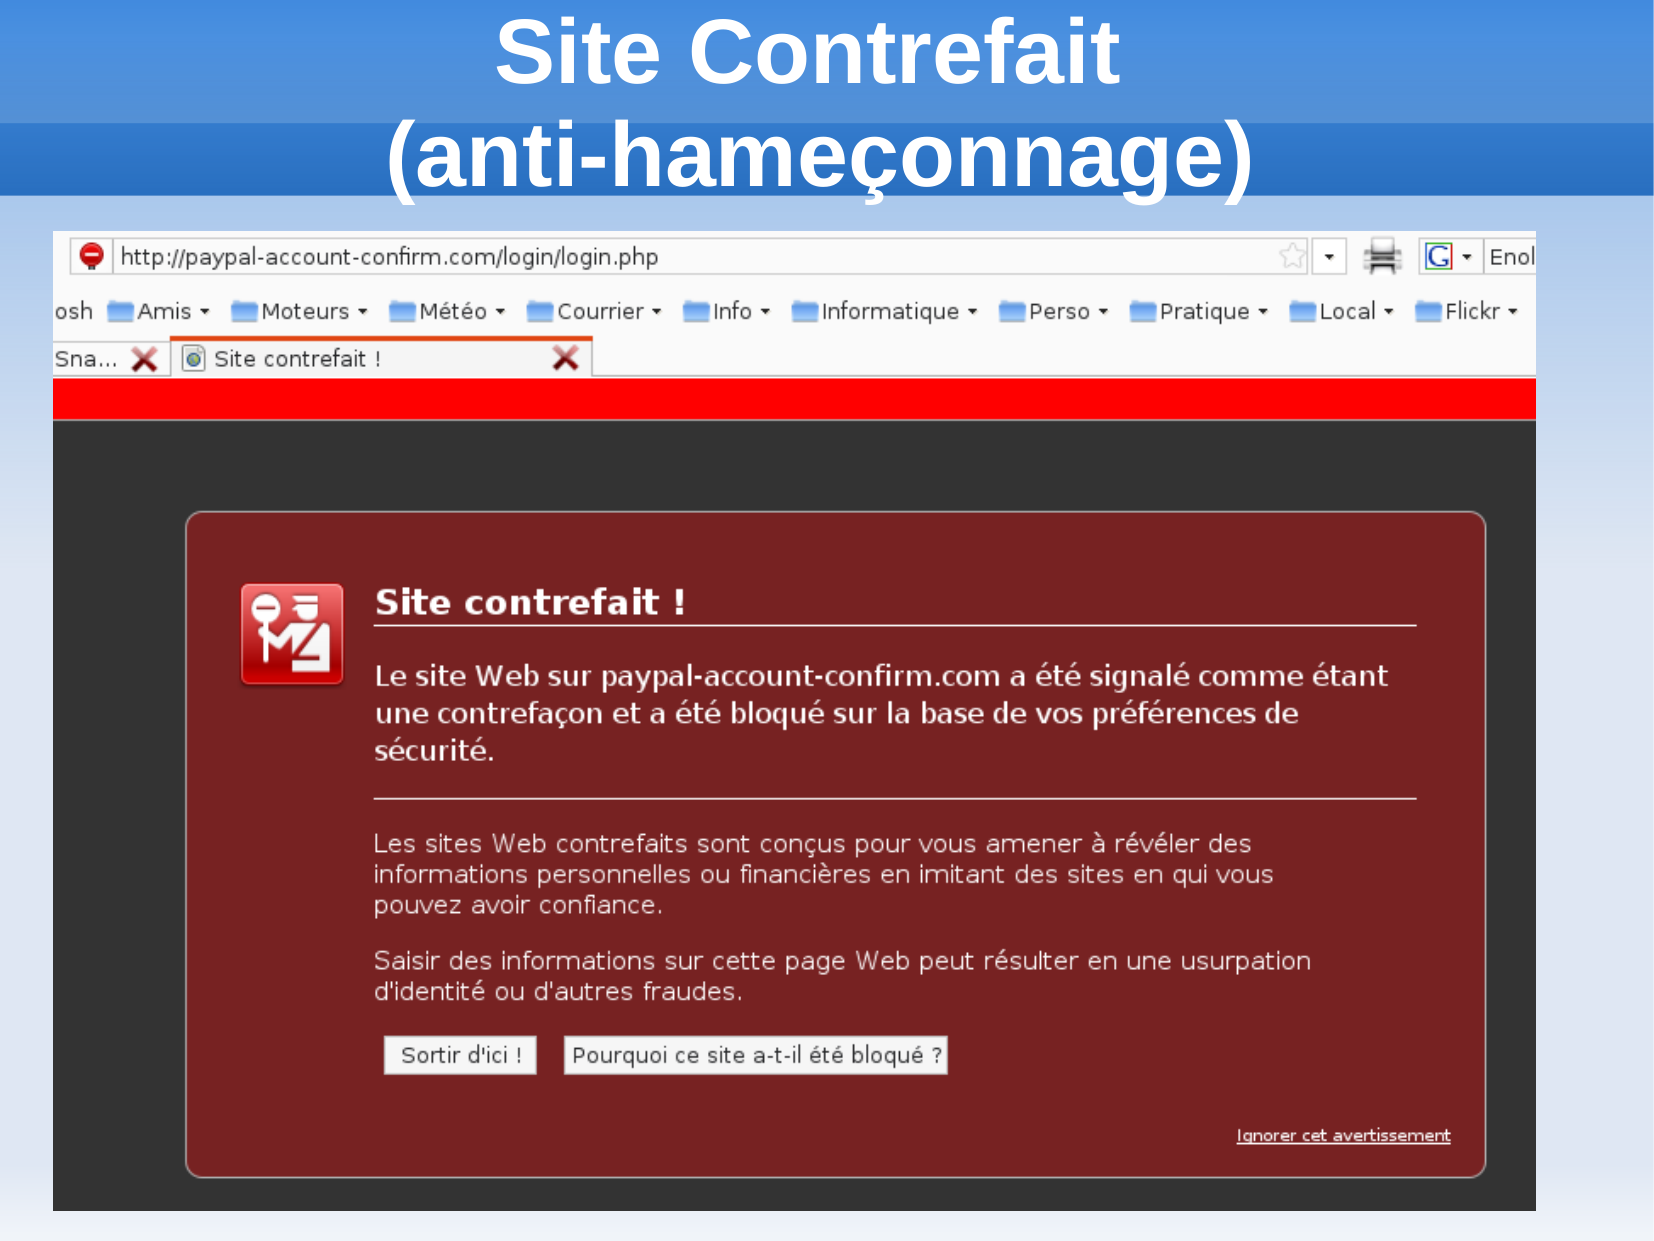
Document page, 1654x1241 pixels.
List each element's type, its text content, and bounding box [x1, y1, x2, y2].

title Site Contrefait (anti-hameçonnage) [76, 0, 1565, 208]
picture [0, 0, 1654, 1241]
